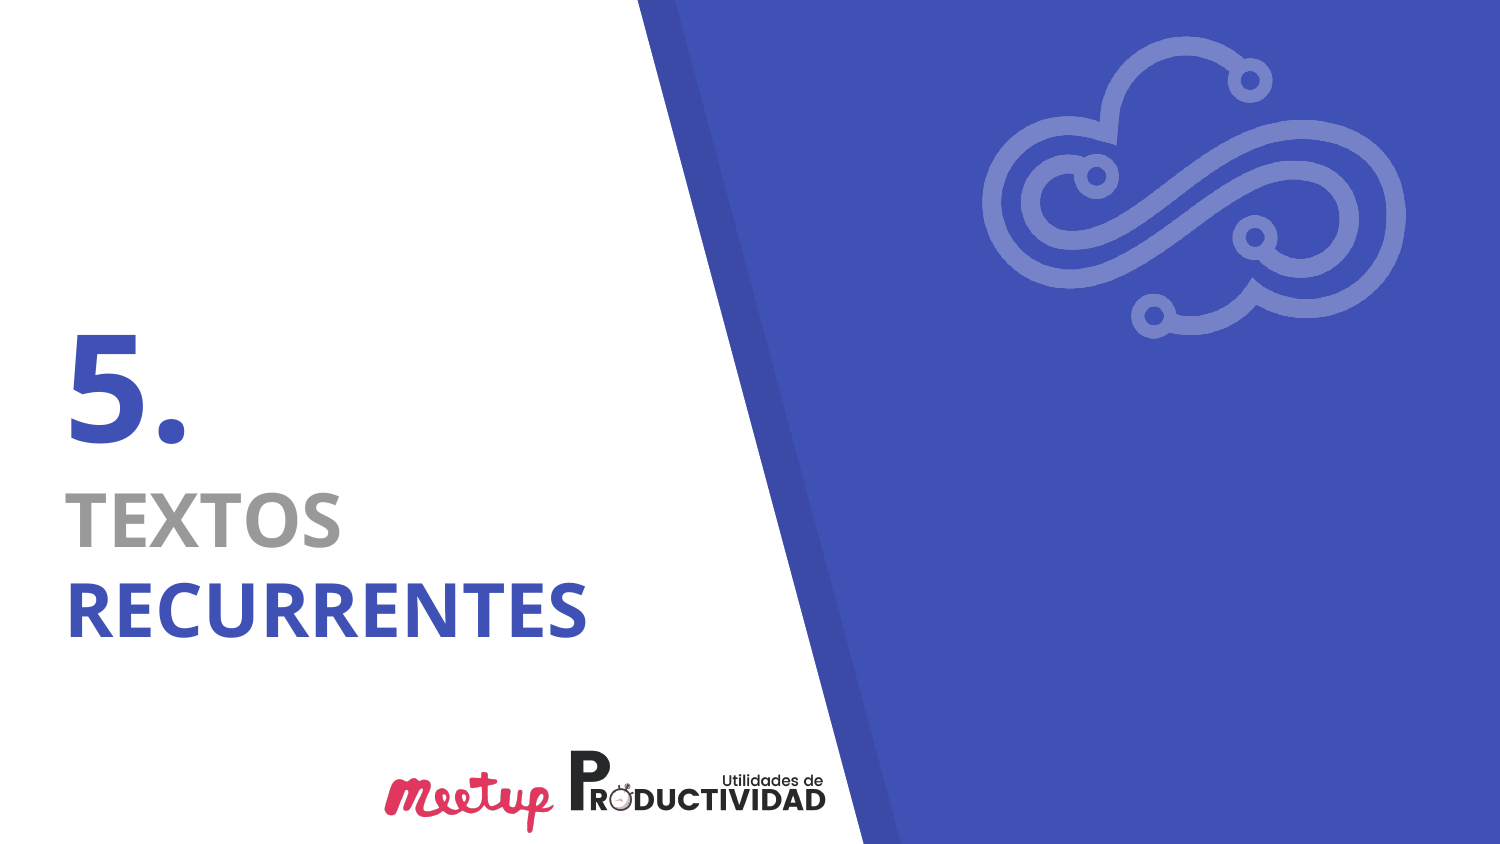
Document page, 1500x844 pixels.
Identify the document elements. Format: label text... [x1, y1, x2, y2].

picture [974, 22, 1411, 350]
picture [383, 769, 556, 835]
picture [567, 746, 828, 811]
title 5. TEXTOS RECURRENTES [49, 176, 713, 668]
